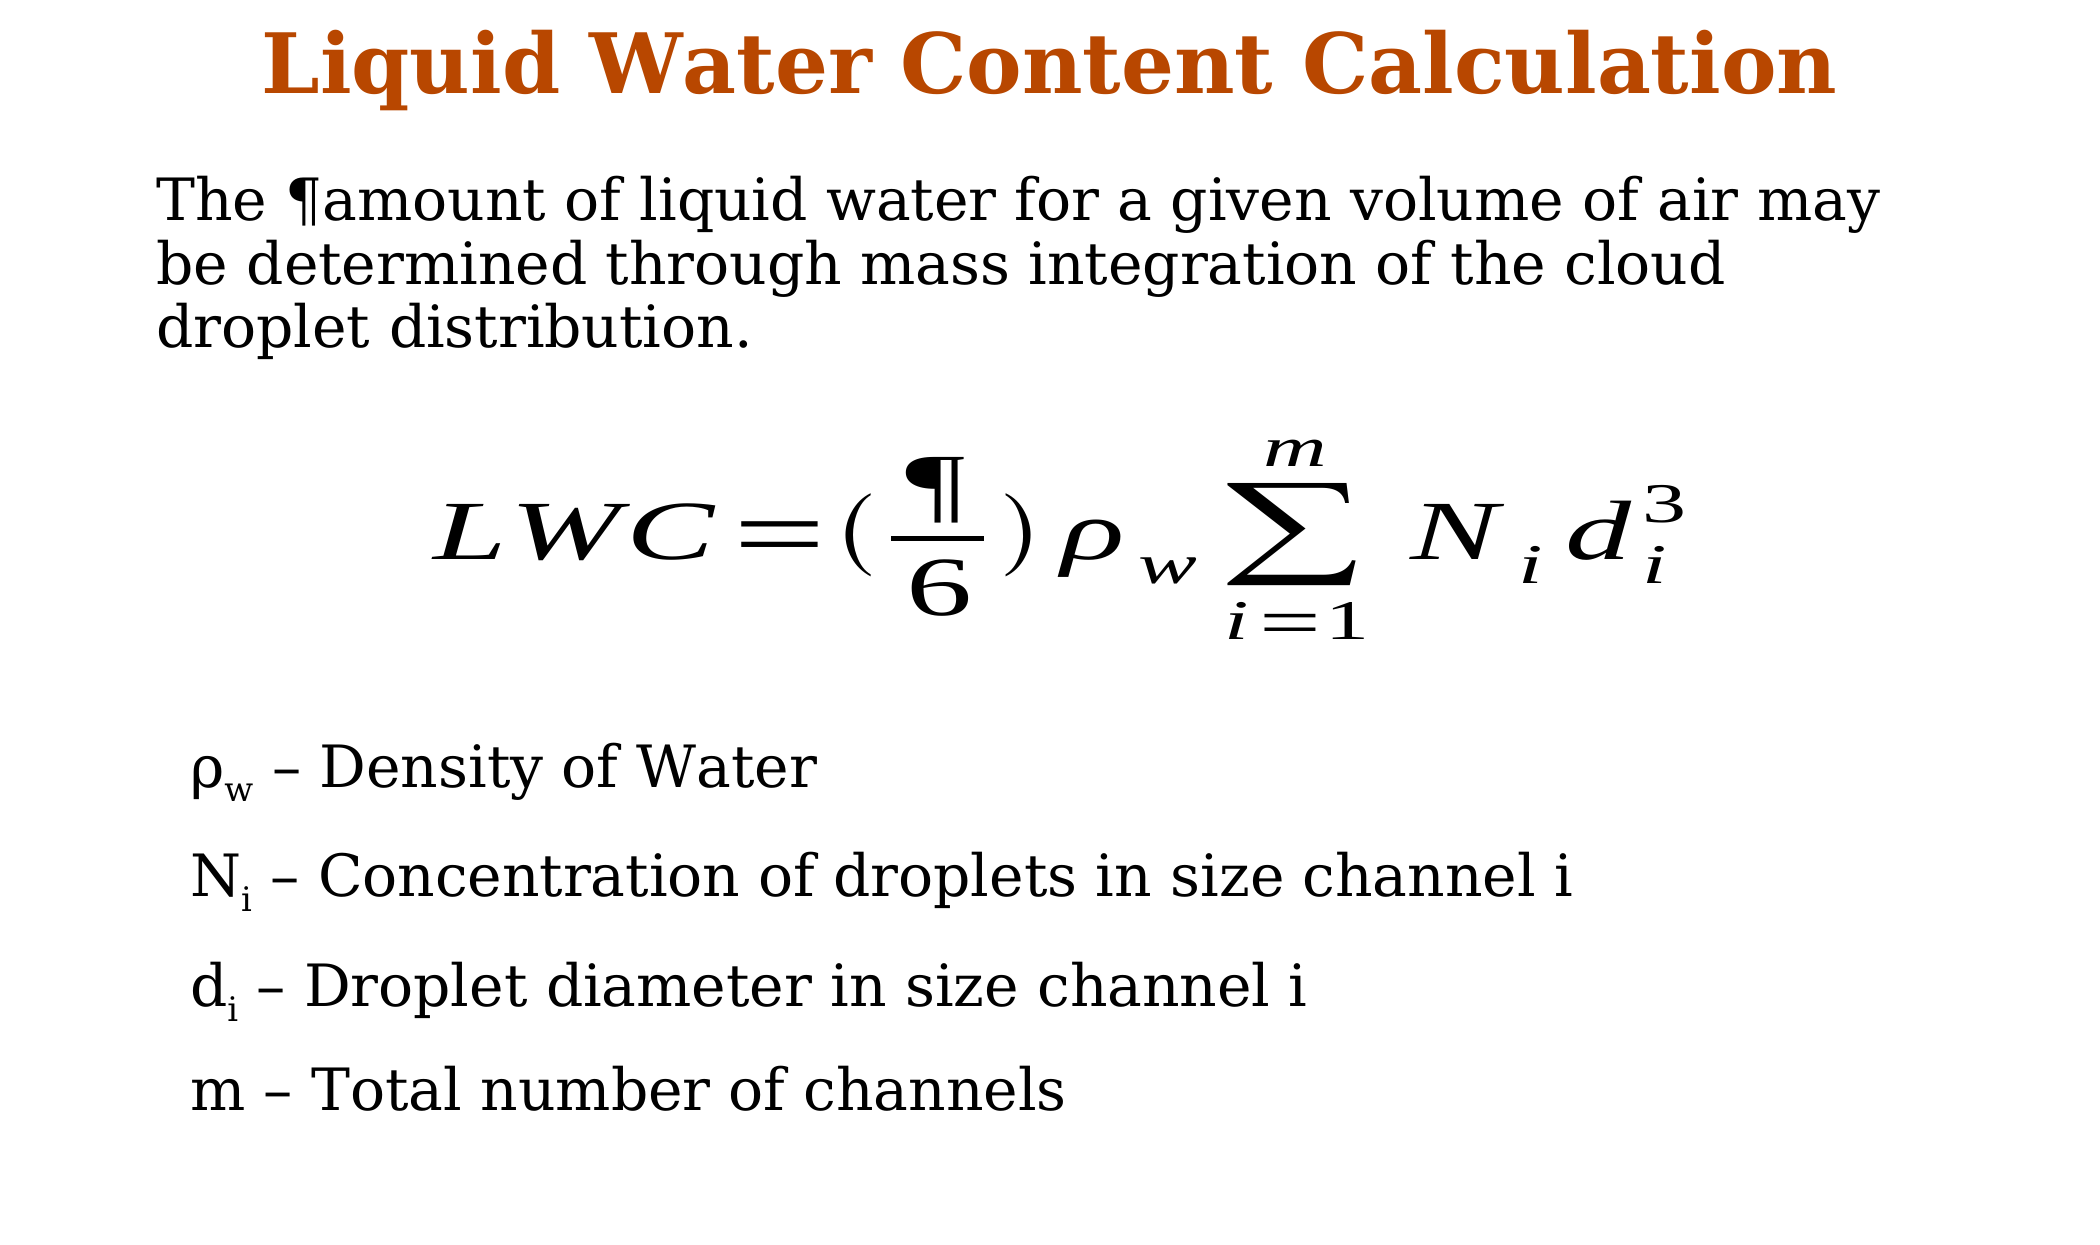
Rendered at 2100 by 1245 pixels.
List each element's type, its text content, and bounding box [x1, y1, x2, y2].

text_box The ¶amount of liquid water for a given volume of air may be determined through mass integration of the cloud droplet distribution. [141, 161, 1936, 369]
chart [386, 414, 1748, 669]
text_box Liquid Water Content Calculation [0, 19, 2100, 113]
text_box ρw – Density of Water Ni – Concentration of droplets in size channel i di – Droplet diameter in size channel i m – Total number of channels [175, 725, 1986, 1131]
